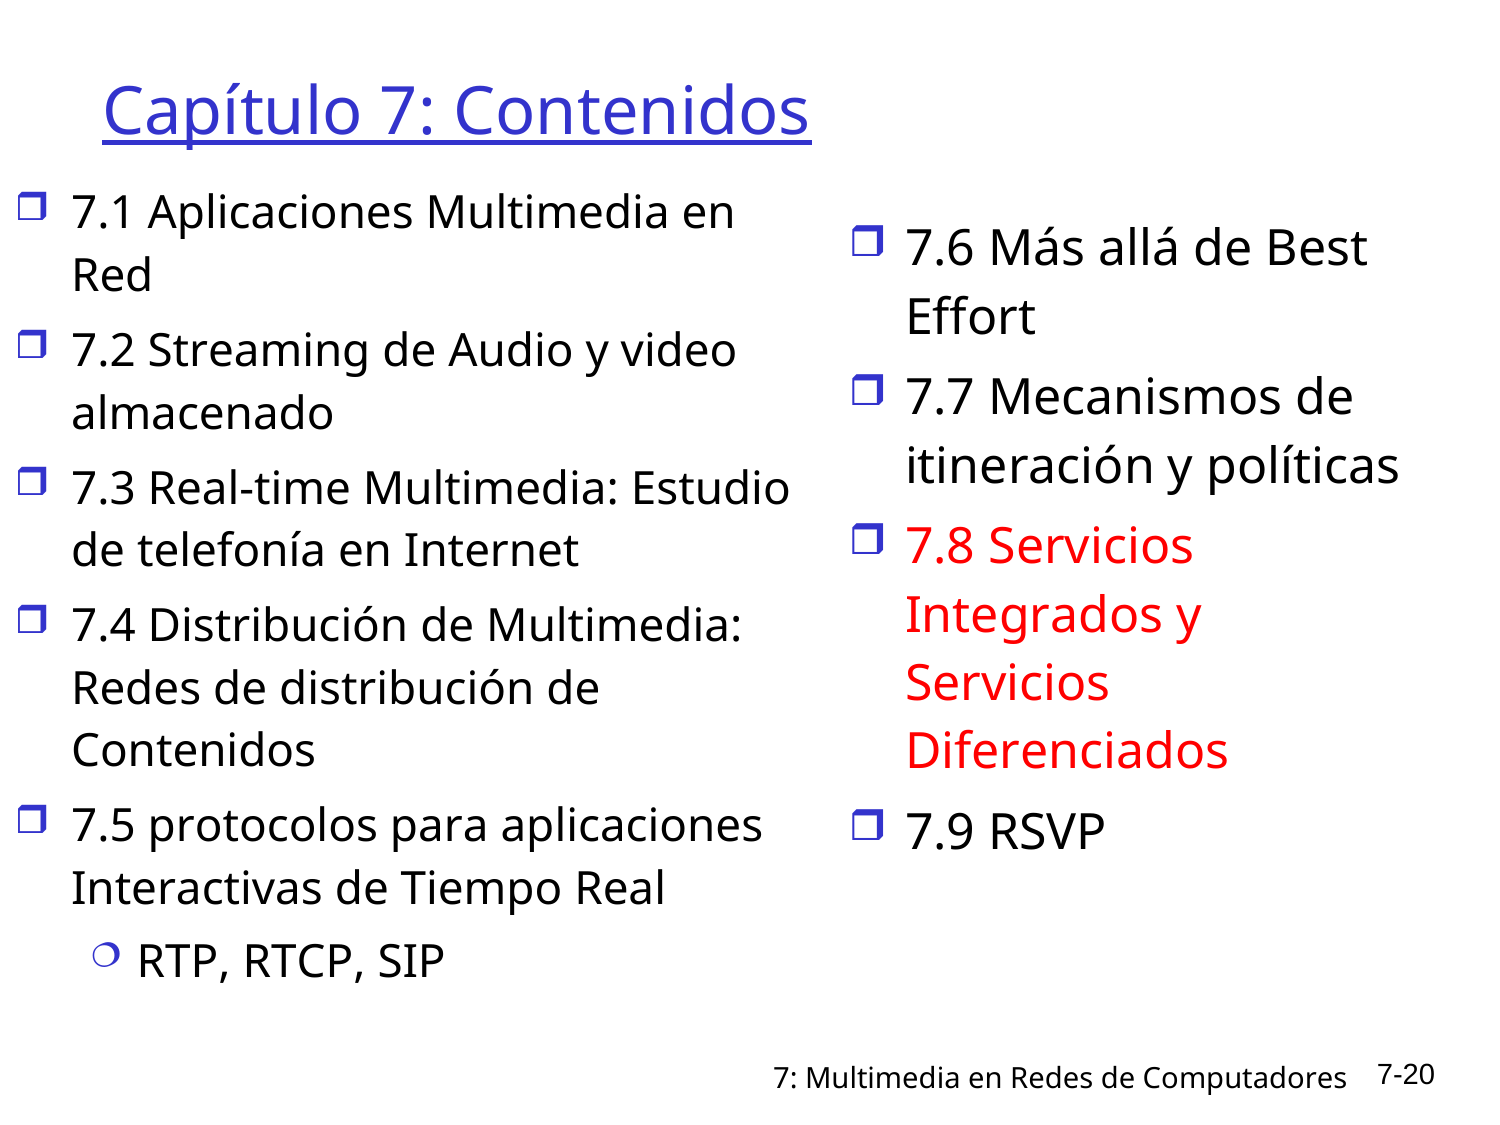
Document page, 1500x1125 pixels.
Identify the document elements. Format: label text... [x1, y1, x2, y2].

title Capítulo 7: Contenidos [87, 37, 1363, 181]
list 7.6 Más allá de Best Effort 7.7 Mecanismos de itineración y políticas 7.8 Servicios Integrados y Servicios Diferenciados 7.9 RSVP [834, 204, 1430, 968]
list 7.1 Aplicaciones Multimedia en Red 7.2 Streaming de Audio y video almacenado 7.3 Real-time Multimedia: Estudio de telefonía en Internet 7.4 Distribución de Multimedia: Redes de distribución de Contenidos 7.5 protocolos para aplicaciones Interactivas de Tiempo Real RTP, RTCP, SIP [0, 172, 824, 978]
